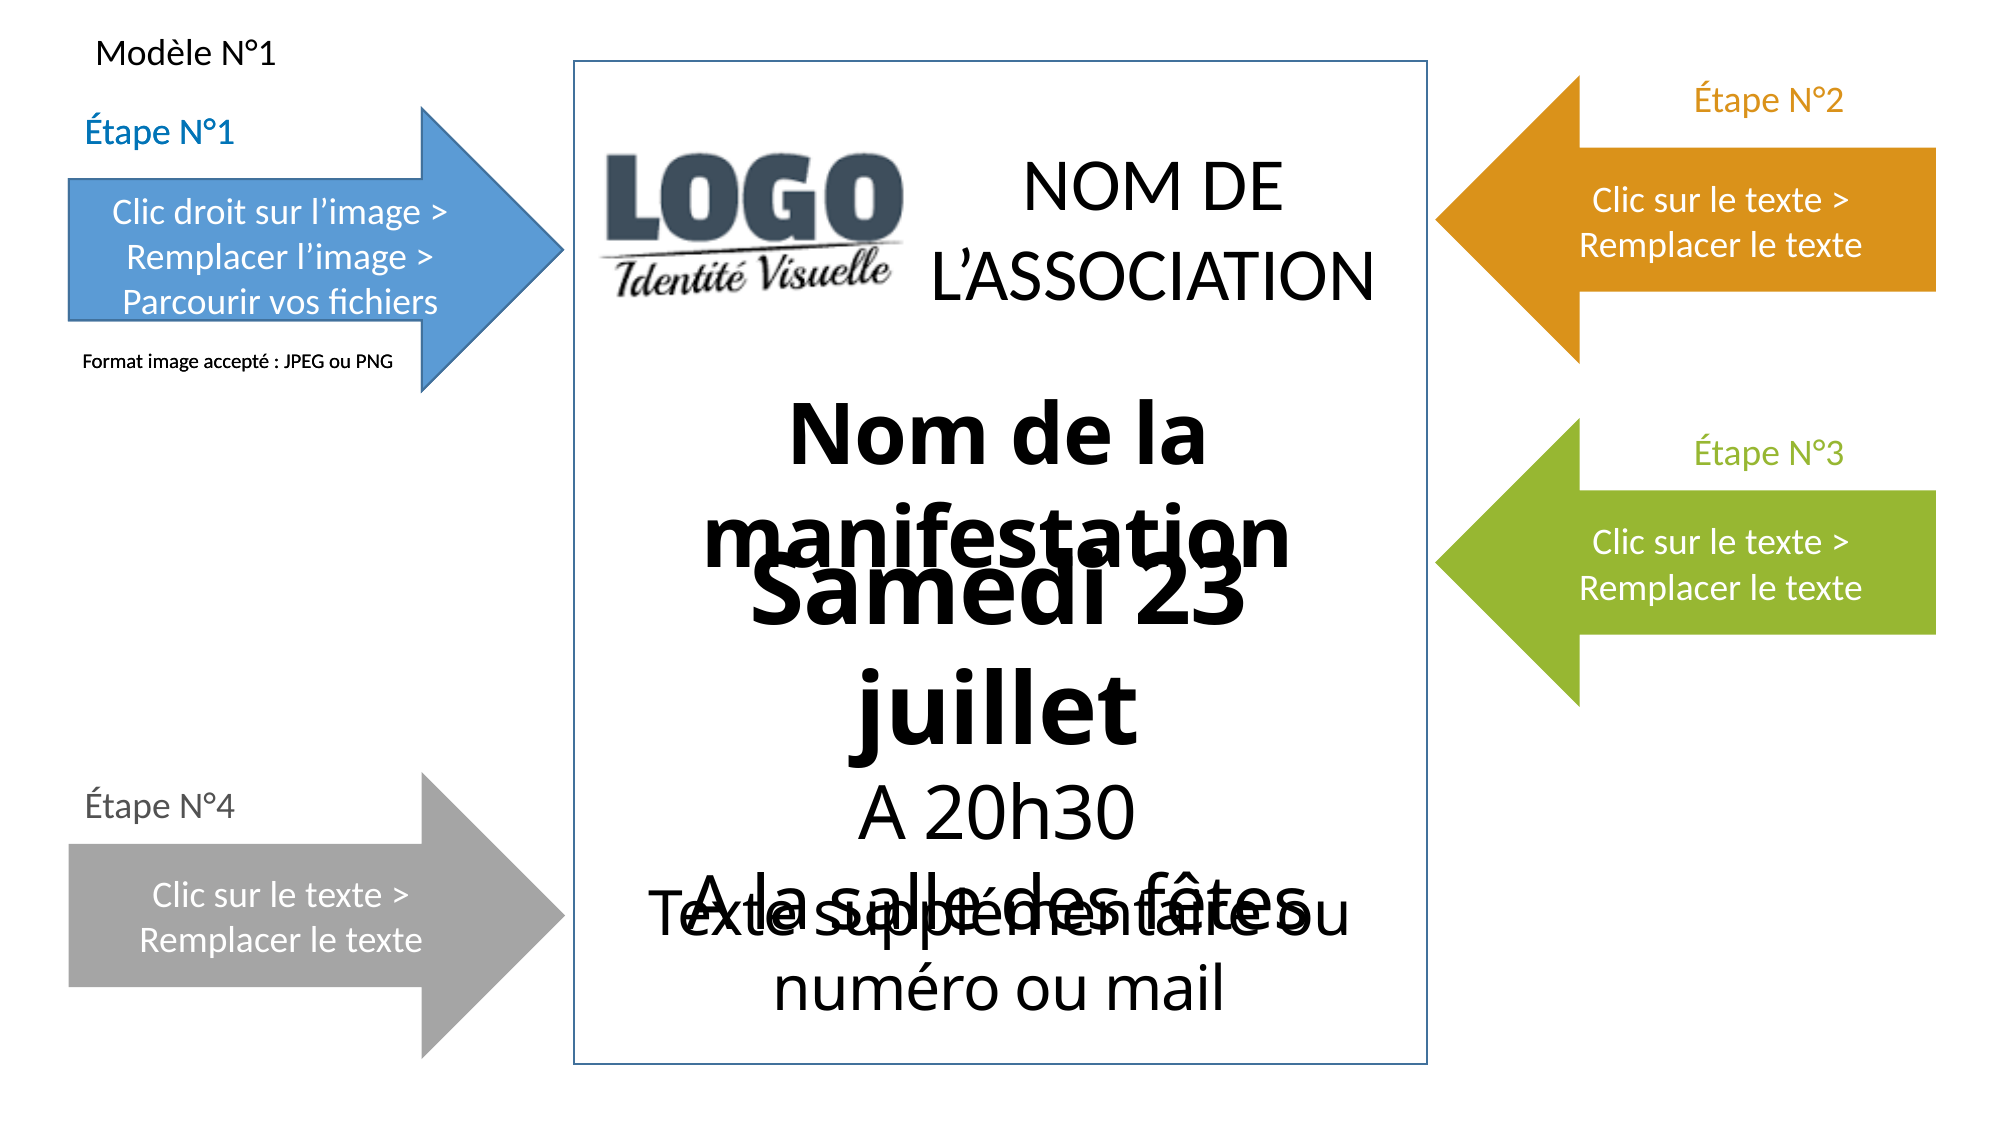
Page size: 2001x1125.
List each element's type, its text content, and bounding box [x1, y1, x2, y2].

text_box Modèle N°1 [80, 20, 510, 81]
text_box Texte supplémentaire ou numéro ou mail [583, 865, 1417, 1039]
text_box Clic sur le texte > Remplacer le texte [1436, 420, 1935, 705]
text_box Nom de la manifestation [581, 372, 1415, 491]
text_box Étape N°3 [1678, 420, 1935, 482]
picture [581, 71, 926, 368]
text_box NOM DE L’ASSOCIATION [926, 127, 1426, 325]
text_box Clic sur le texte > Remplacer le texte [1436, 77, 1935, 362]
text_box Samedi 23 juillet A 20h30 A la salle des fêtes [581, 517, 1415, 839]
text_box Étape N°2 [1678, 67, 1935, 128]
